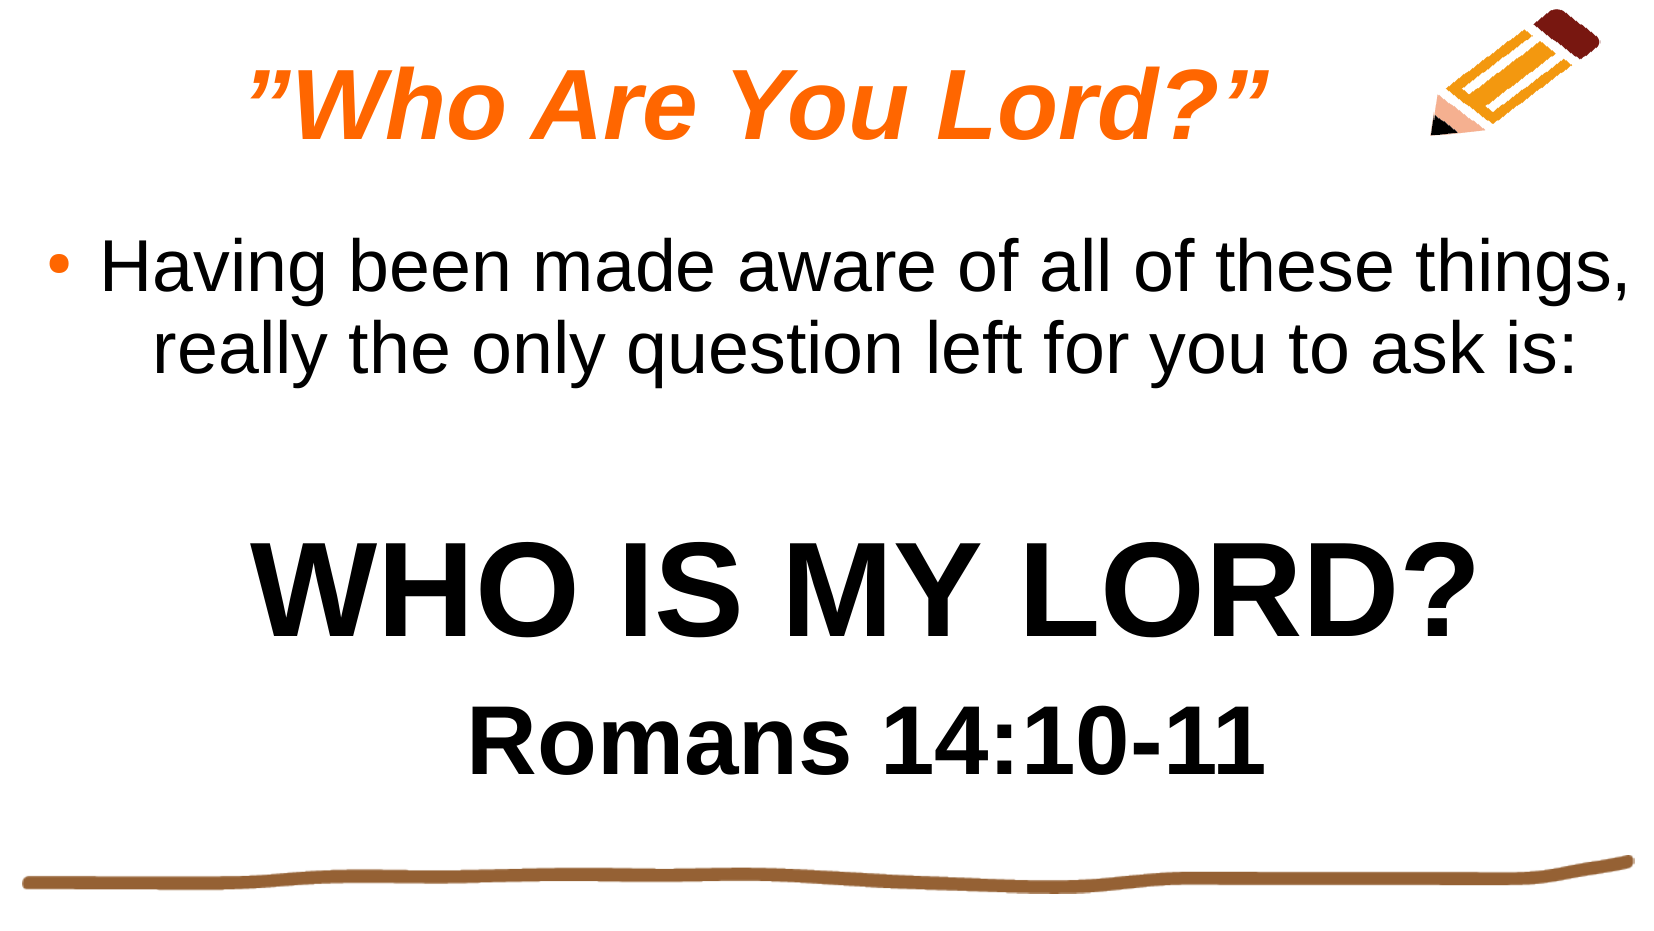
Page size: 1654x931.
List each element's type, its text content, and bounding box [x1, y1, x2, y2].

title ”Who Are You Lord?” [82, 15, 1430, 196]
list Having been made aware of all of these things, really the only question left for you to ask is: WHO IS MY LORD? Romans 14:10-11 [30, 225, 1636, 871]
picture [22, 855, 1635, 894]
picture [1430, 9, 1601, 136]
